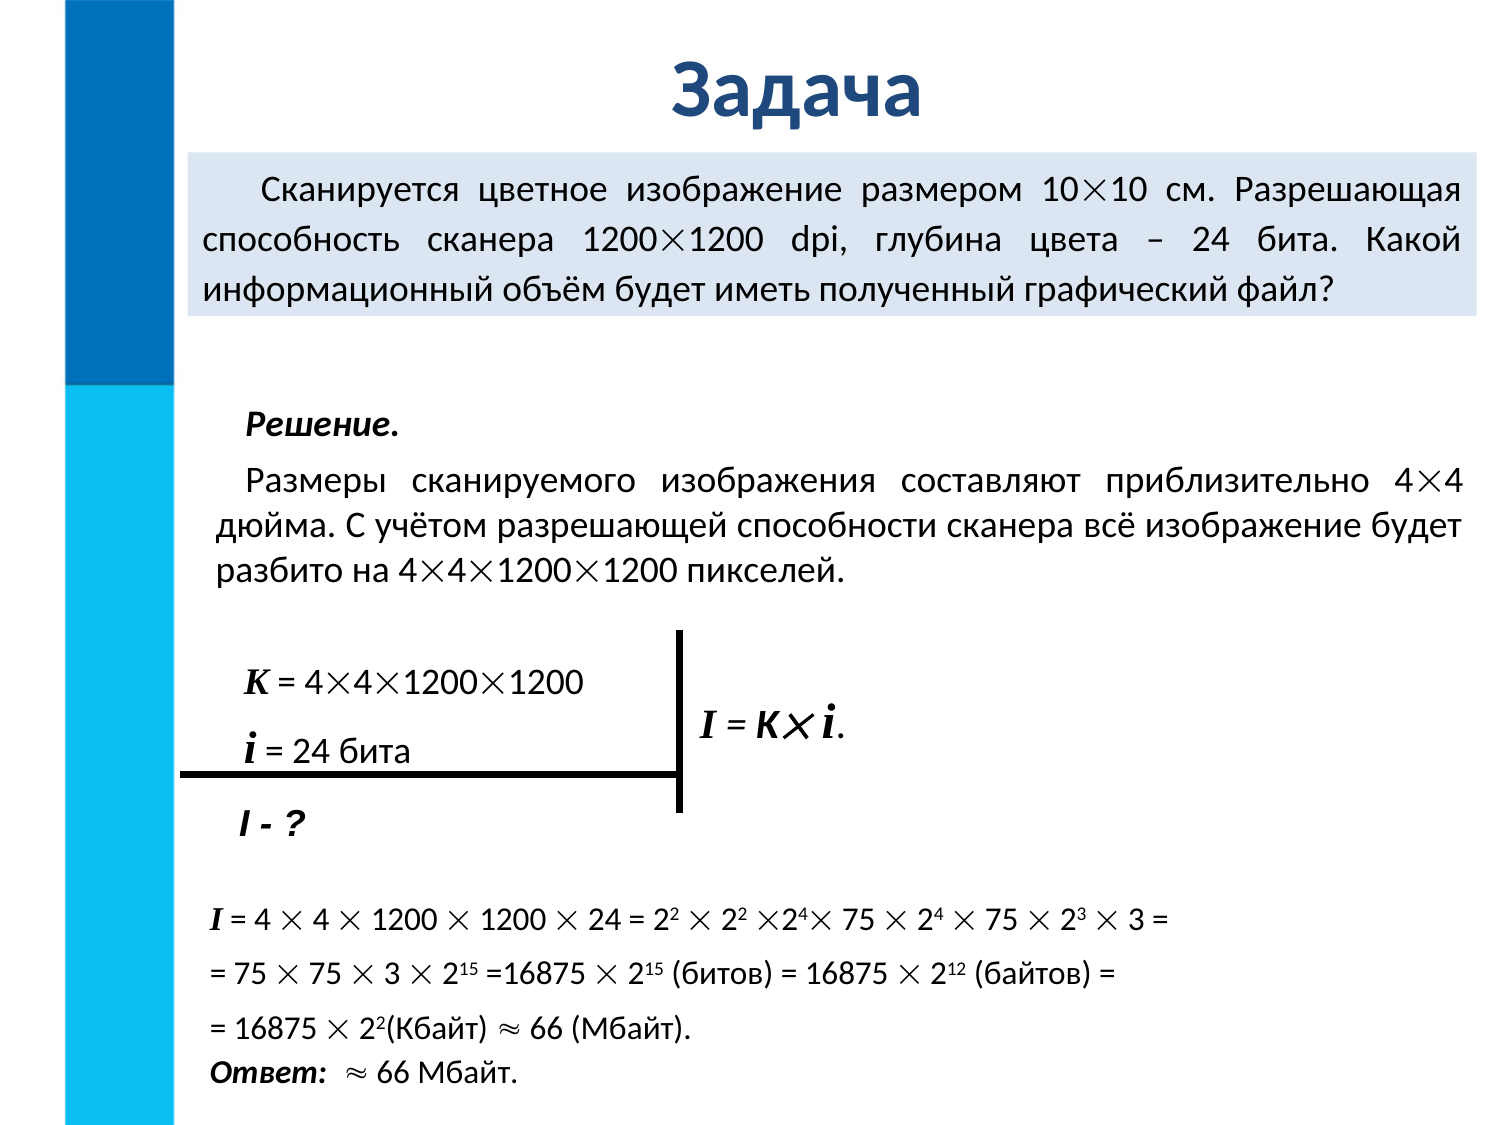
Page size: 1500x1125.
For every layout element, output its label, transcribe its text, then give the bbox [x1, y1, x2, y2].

picture [0, 0, 1500, 1125]
text_box Задача [171, 30, 1426, 135]
text_box I = 4  4  1200  1200  24 = 22  22 24 75  24  75  23  3 = = 75  75  3  215 =16875  215 (битов) = 16875  212 (байтов) = = 16875  22(Кбайт)  66 (Мбайт). Ответ:  66 Мбайт. [165, 885, 1441, 1098]
text_box K = 4412001200 i = 24 бита [199, 644, 676, 771]
text_box Решение. Размеры сканируемого изображения составляют приблизительно 44 дюйма. С учётом разрешающей способности сканера всё изображение будет разбито на 4412001200 пикселей. [200, 386, 1479, 598]
text_box I - ? [224, 791, 414, 852]
text_box I = K i. [683, 692, 922, 756]
text_box Сканируется цветное изображение размером 1010 см. Разрешающая способность сканера 12001200 dpi, глубина цвета – 24 бита. Какой информационный объём будет иметь полученный графический файл? [187, 152, 1477, 317]
